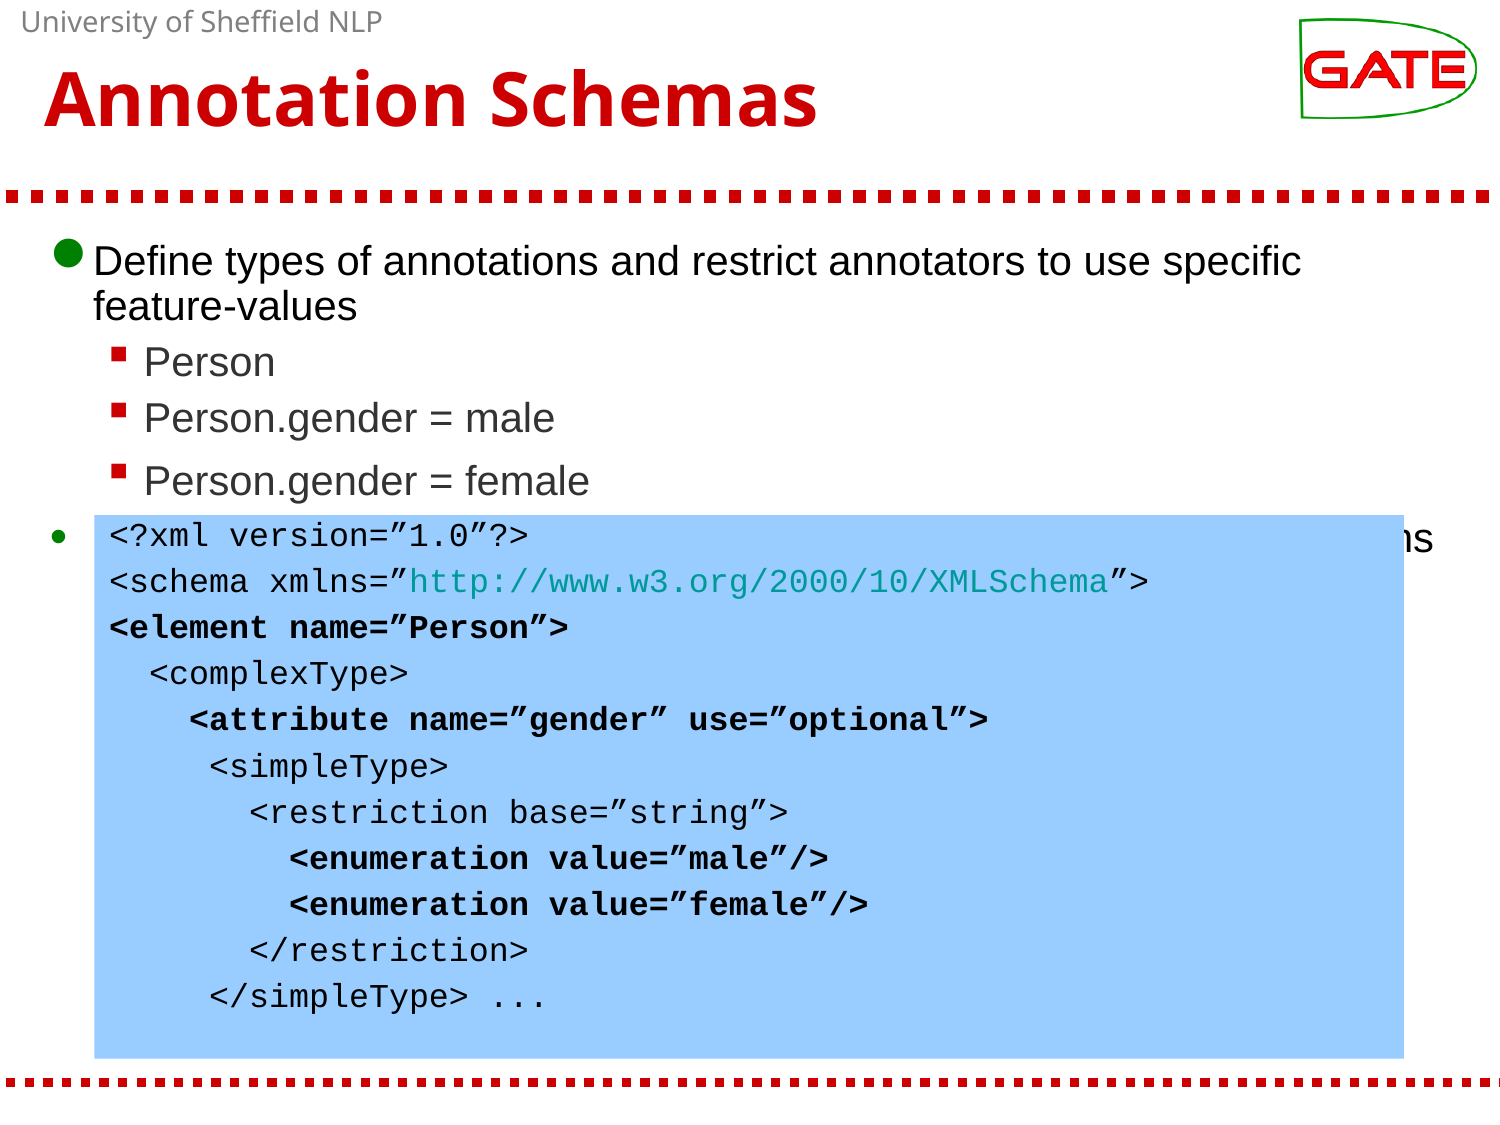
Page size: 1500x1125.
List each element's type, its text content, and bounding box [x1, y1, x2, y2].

title Annotation Schemas [29, 42, 1188, 149]
list Define types of annotations and restrict annotators to use specific feature-values Person Person.gender = male Person.gender = female Uses the XML Schema language supported by W3C for these definitions [35, 231, 1465, 575]
picture [1299, 18, 1477, 119]
text_box <?xml version=”1.0”?> <schema xmlns=”http://www.w3.org/2000/10/XMLSchema”> <element name=”Person”> <complexType> <attribute name=”gender” use=”optional”> <simpleType> <restriction base=”string”> <enumeration value=”male”/> <enumeration value=”female”/> </restriction> </simpleType> ... [94, 515, 1404, 1059]
